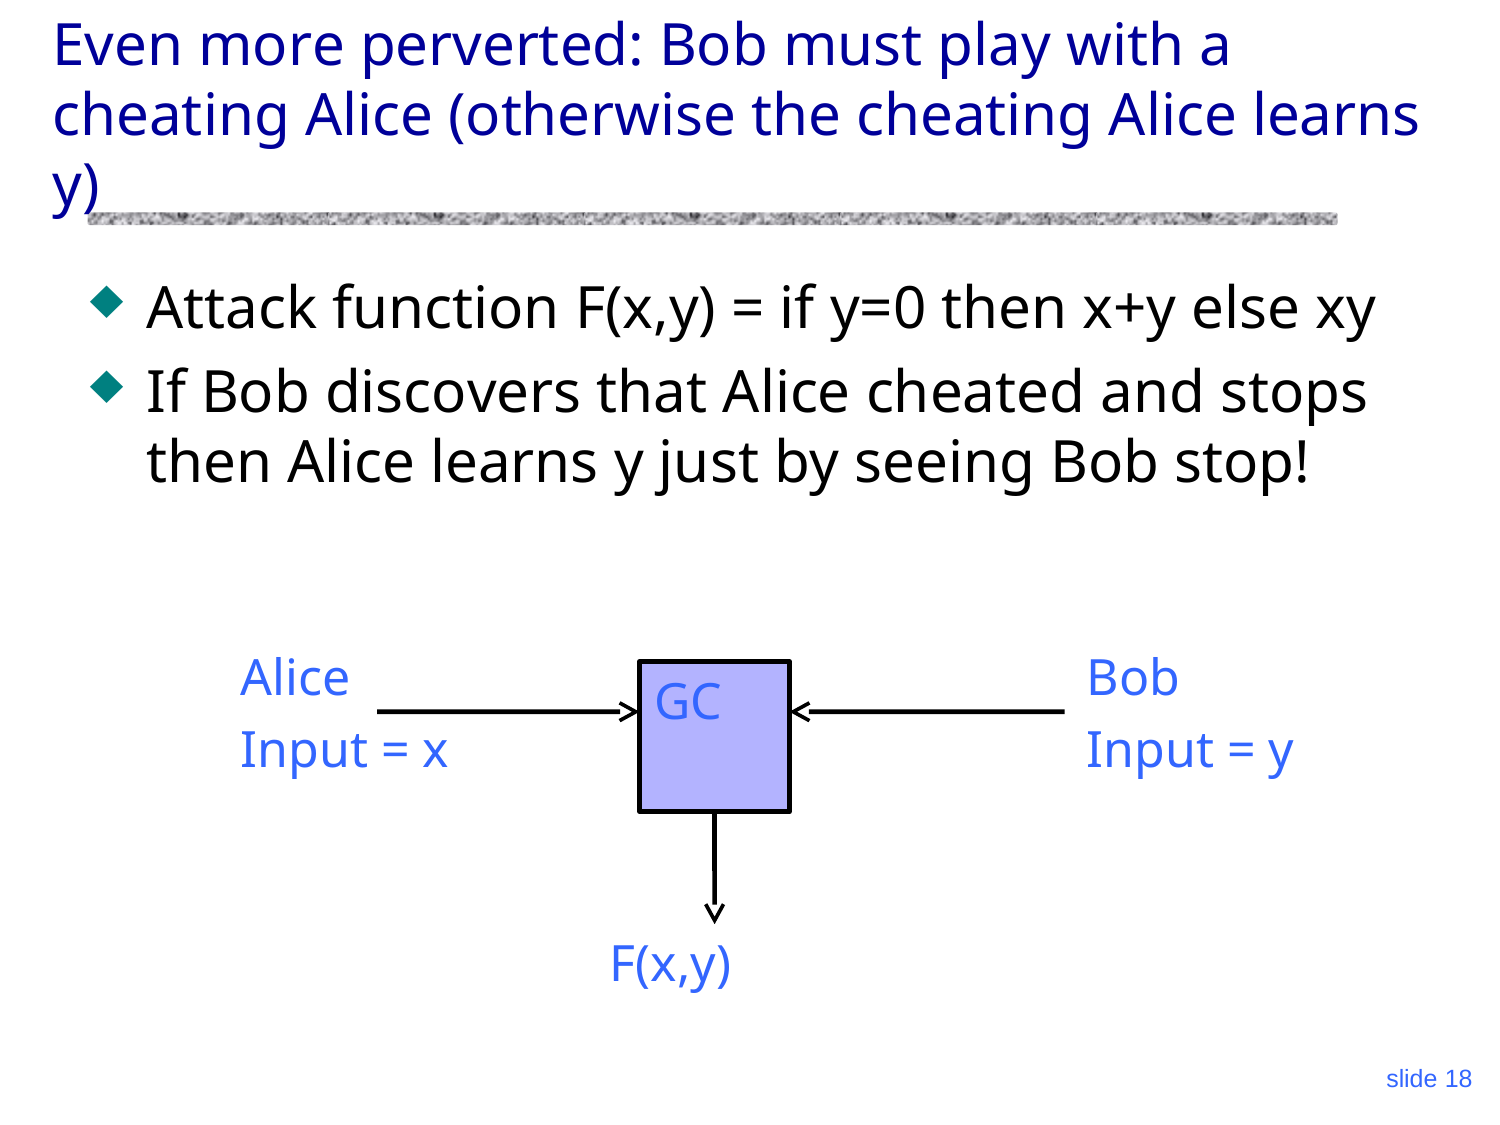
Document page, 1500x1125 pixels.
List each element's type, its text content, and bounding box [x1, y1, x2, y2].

text_box GC [639, 661, 790, 812]
title Even more perverted: Bob must play with a cheating Alice (otherwise the cheating Alice learns y) [37, 0, 1463, 225]
text_box Bob Input = y [1071, 637, 1310, 786]
list Attack function F(x,y) = if y=0 then x+y else xy If Bob discovers that Alice cheated and stops then Alice learns y just by seeing Bob stop! [74, 262, 1417, 994]
text_box Alice Input = x [225, 637, 465, 786]
text_box slide <number> [1174, 1025, 1488, 1101]
text_box F(x,y) [595, 924, 984, 1000]
